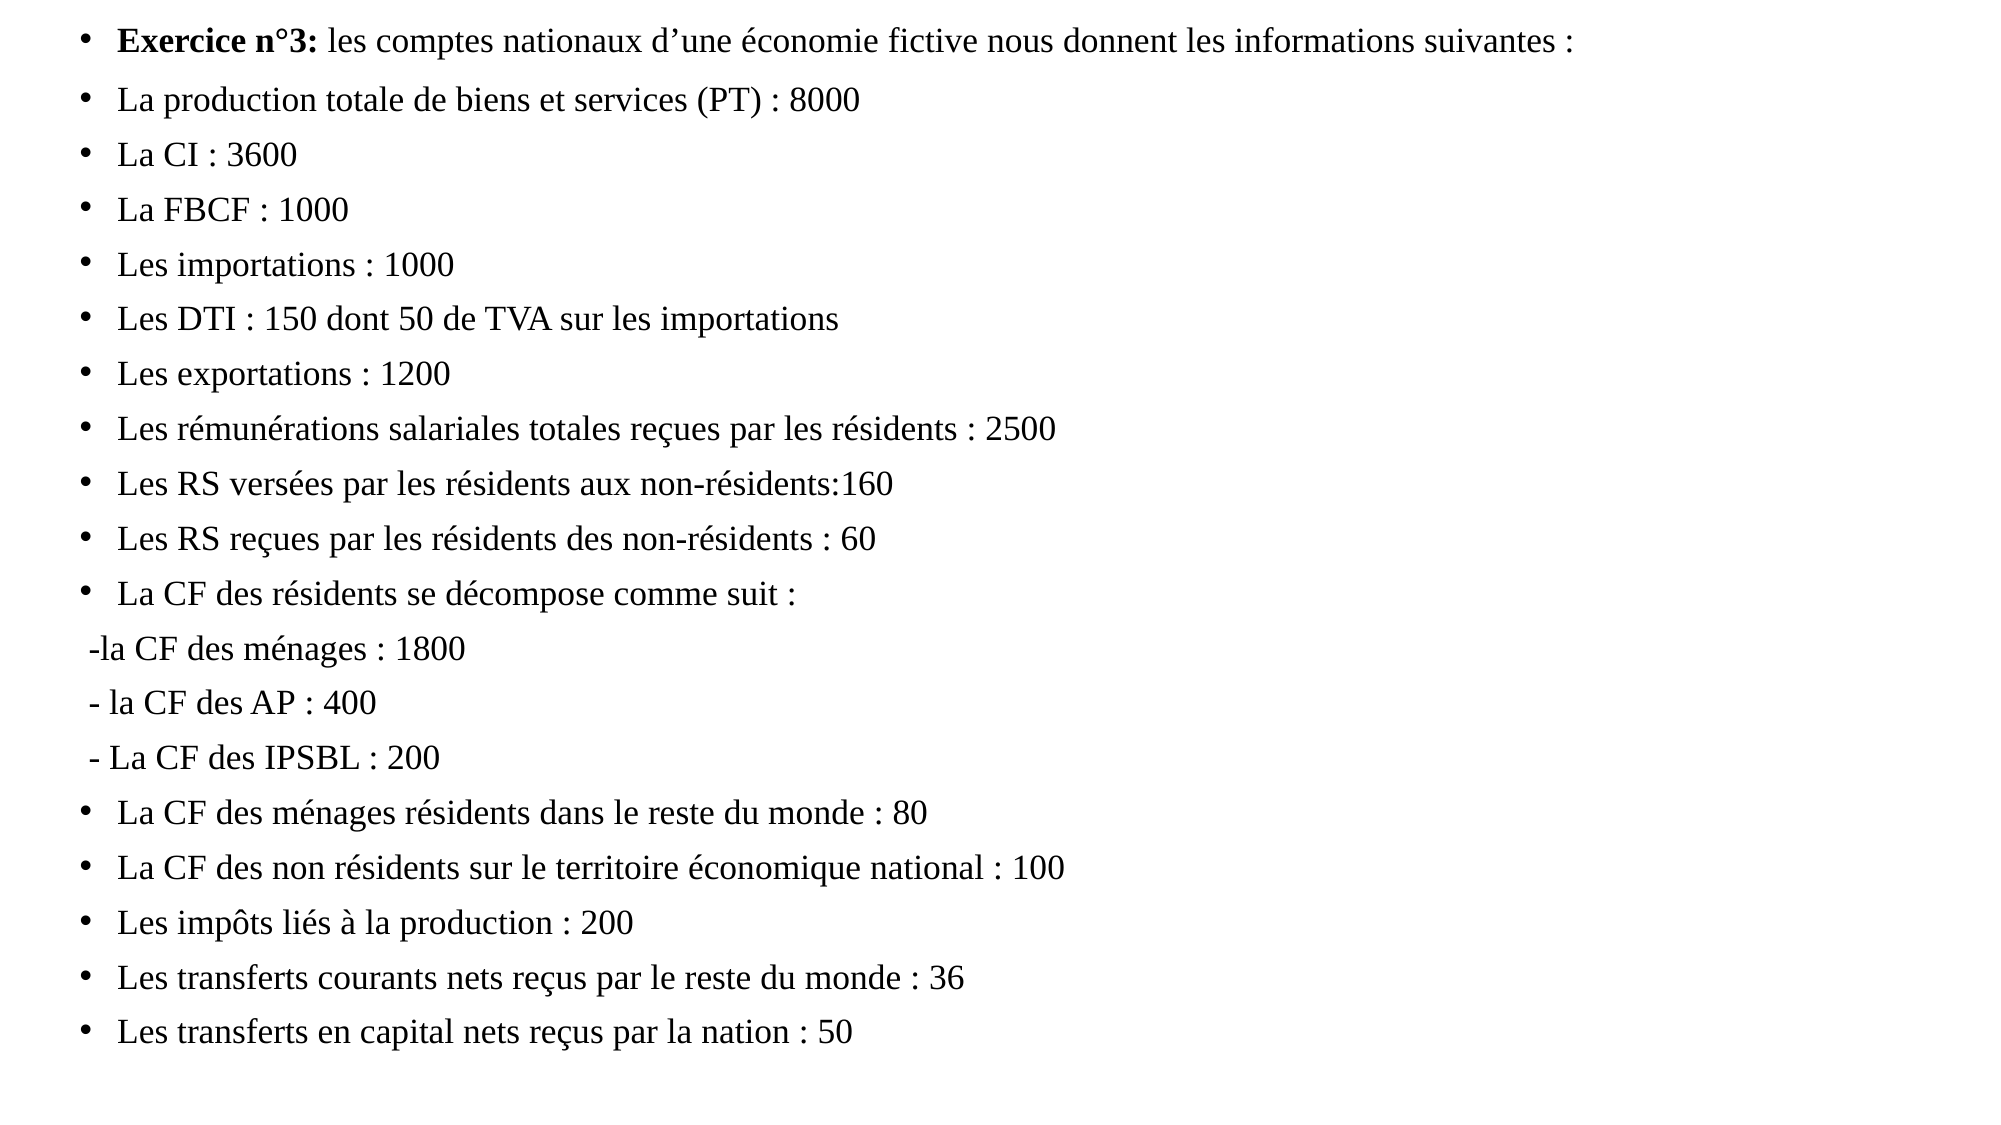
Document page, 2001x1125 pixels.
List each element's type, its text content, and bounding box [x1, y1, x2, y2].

list Exercice n°3: les comptes nationaux d’une économie fictive nous donnent les informations suivantes : La production totale de biens et services (PT) : 8000 La CI : 3600 La FBCF : 1000 Les importations : 1000 Les DTI : 150 dont 50 de TVA sur les importations Les exportations : 1200 Les rémunérations salariales totales reçues par les résidents : 2500 Les RS versées par les résidents aux non-résidents:160 Les RS reçues par les résidents des non-résidents : 60 La CF des résidents se décompose comme suit : -la CF des ménages : 1800 - la CF des AP : 400 - La CF des IPSBL : 200 La CF des ménages résidents dans le reste du monde : 80 La CF des non résidents sur le territoire économique national : 100 Les impôts liés à la production : 200 Les transferts courants nets reçus par le reste du monde : 36 Les transferts en capital nets reçus par la nation : 50 [64, 17, 1913, 1102]
